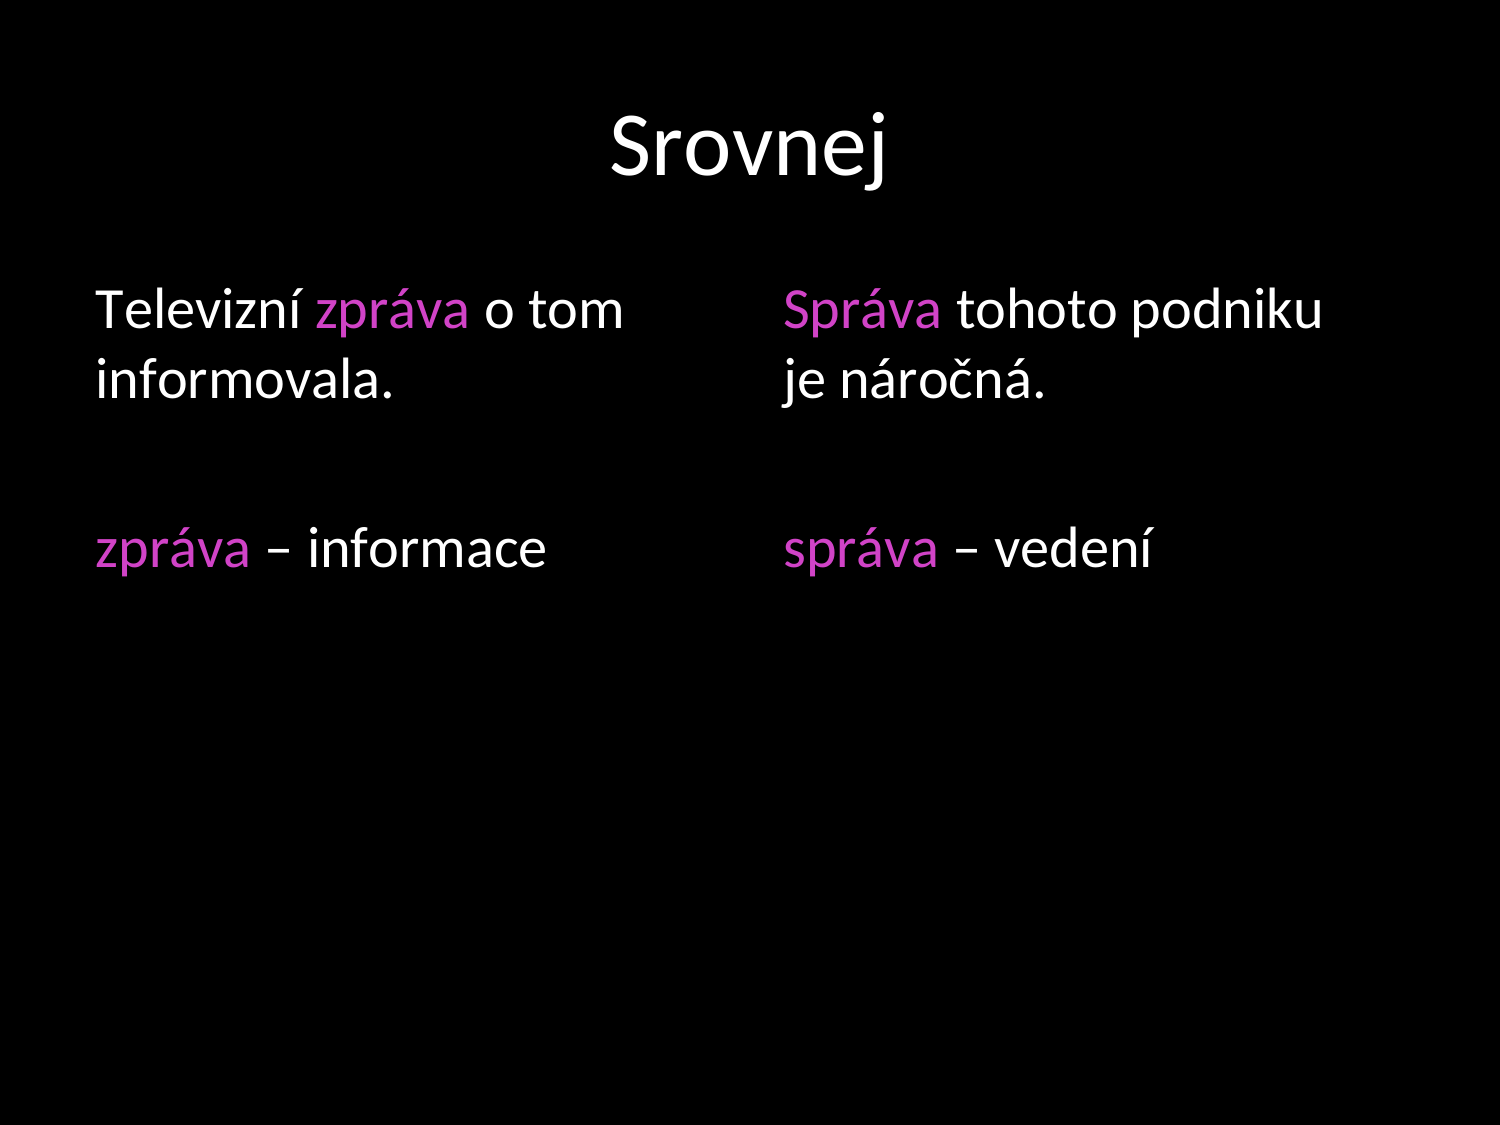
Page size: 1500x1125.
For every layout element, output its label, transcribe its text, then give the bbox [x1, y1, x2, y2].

title Srovnej [75, 45, 1426, 233]
list Správa tohoto podniku je náročná. správa – vedení [762, 262, 1426, 1006]
list Televizní zpráva o tom informovala. zpráva – informace [75, 262, 738, 1006]
